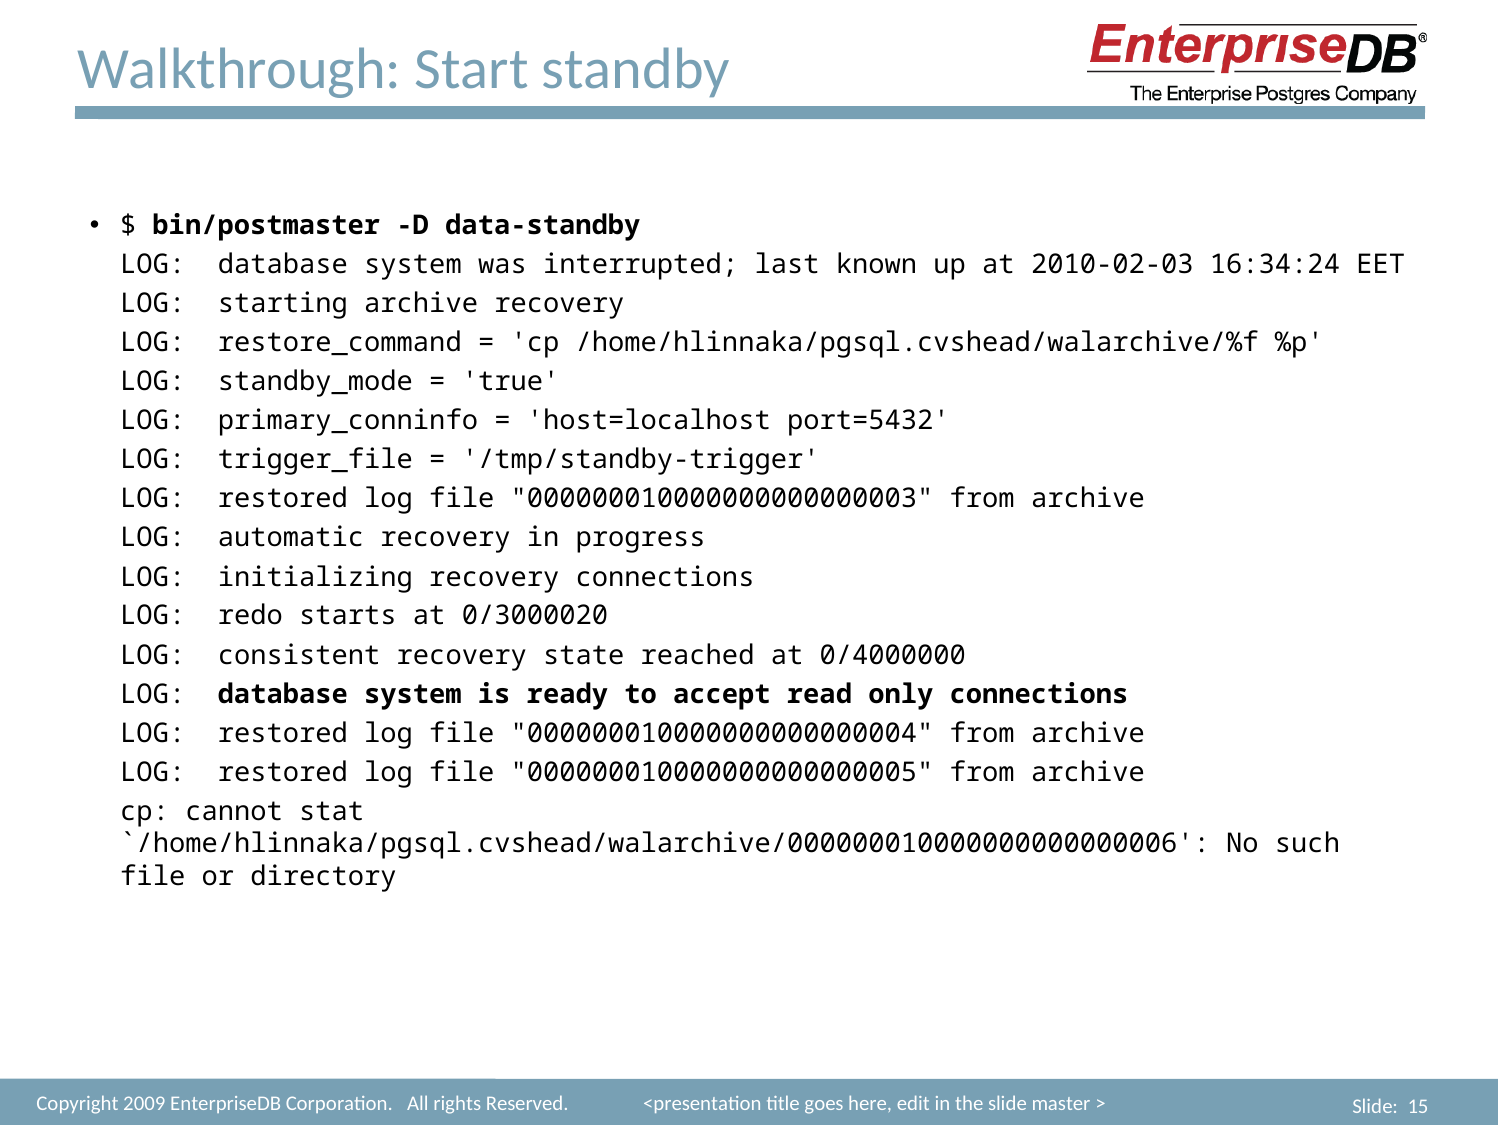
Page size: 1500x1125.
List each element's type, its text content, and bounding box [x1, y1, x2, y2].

title Walkthrough: Start standby [62, 12, 1088, 118]
list $ bin/postmaster -D data-standby LOG: database system was interrupted; last known up at 2010-02-03 16:34:24 EET LOG: starting archive recovery LOG: restore_command = 'cp /home/hlinnaka/pgsql.cvshead/walarchive/%f %p' LOG: standby_mode = 'true' LOG: primary_conninfo = 'host=localhost port=5432' LOG: trigger_file = '/tmp/standby-trigger' LOG: restored log file "000000010000000000000003" from archive LOG: automatic recovery in progress LOG: initializing recovery connections LOG: redo starts at 0/3000020 LOG: consistent recovery state reached at 0/4000000 LOG: database system is ready to accept read only connections LOG: restored log file "000000010000000000000004" from archive LOG: restored log file "000000010000000000000005" from archive cp: cannot stat `/home/hlinnaka/pgsql.cvshead/walarchive/000000010000000000000006': No such file or directory [75, 200, 1426, 943]
picture [1088, 24, 1427, 104]
